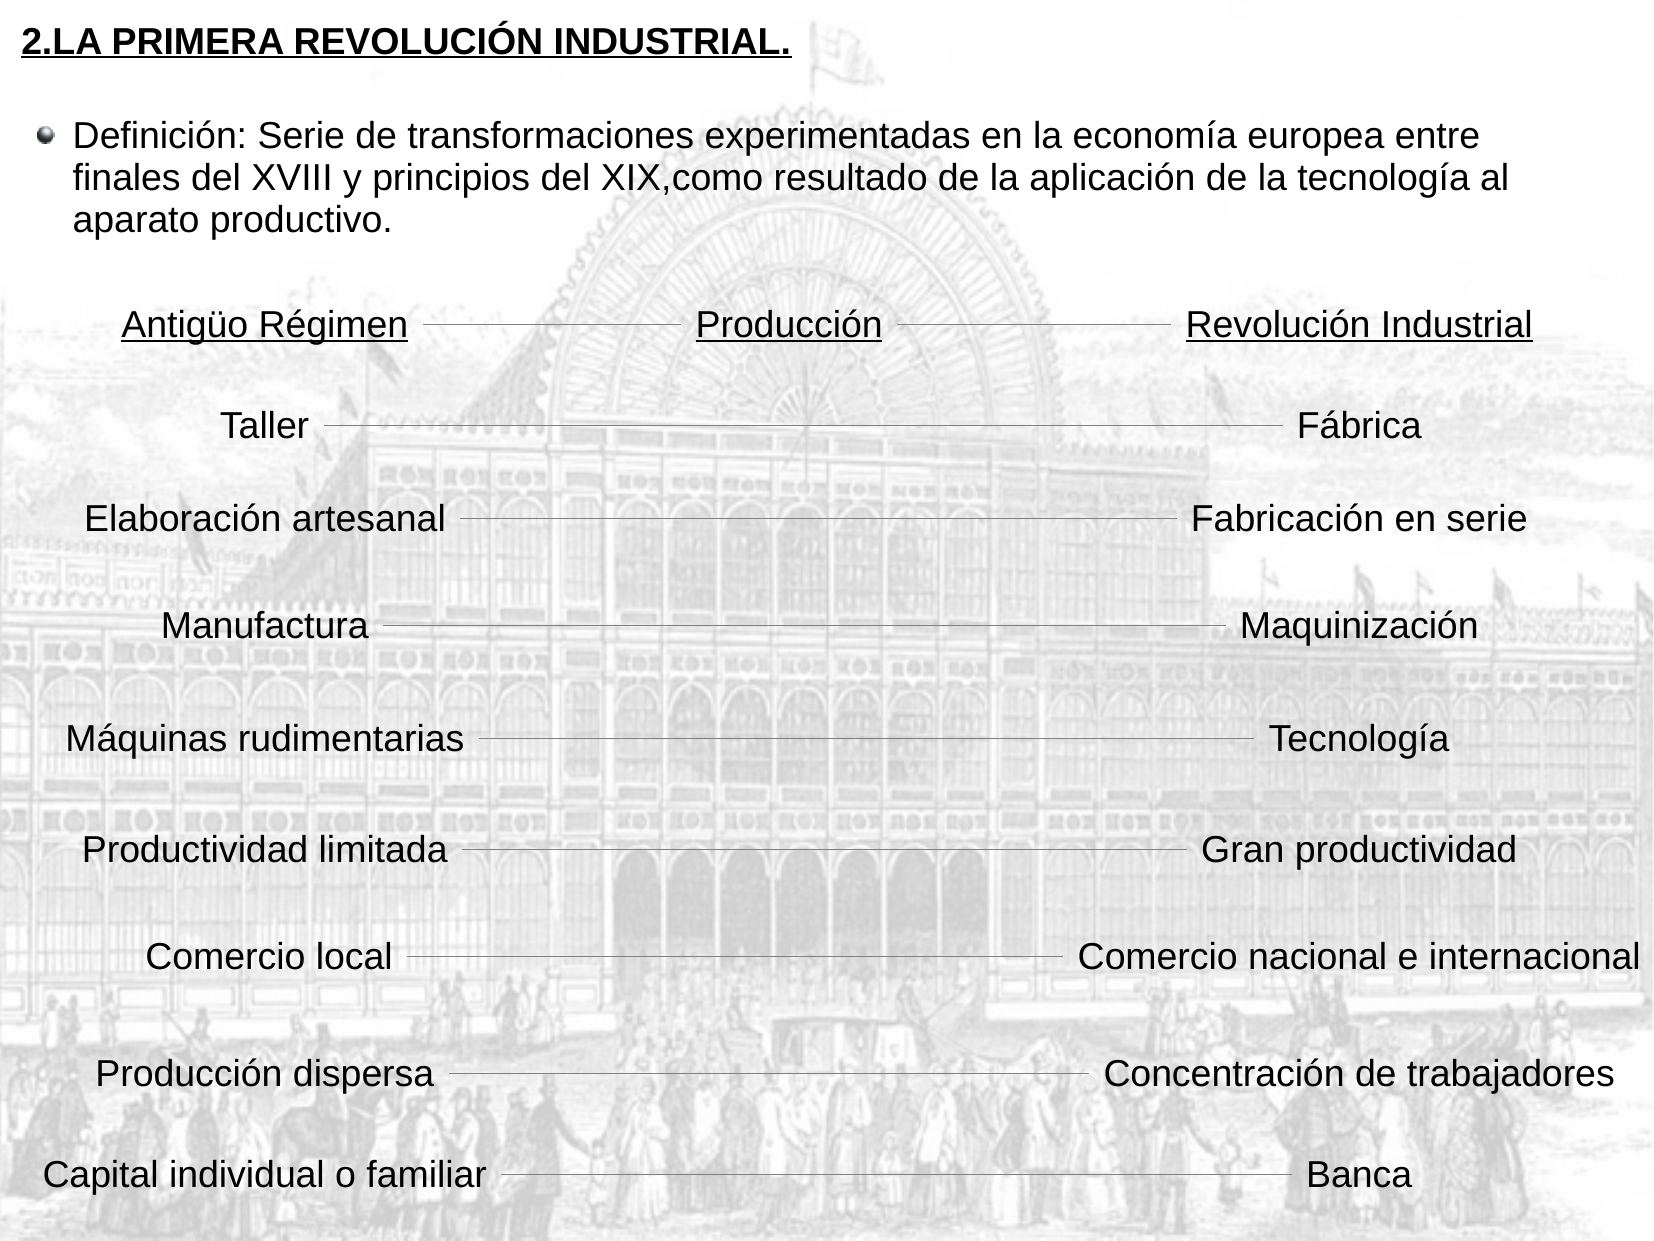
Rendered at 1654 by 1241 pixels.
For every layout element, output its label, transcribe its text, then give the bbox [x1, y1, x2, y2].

text_box Concentración de trabajadores [1088, 1045, 1630, 1103]
text_box Elaboración artesanal [69, 490, 461, 548]
text_box Tecnología [1253, 709, 1465, 767]
text_box Maquinización [1225, 597, 1494, 655]
text_box Comercio local [130, 928, 408, 986]
text_box Revolución Industrial [1170, 296, 1548, 354]
text_box Definición: Serie de transformaciones experimentadas en la economía europea entre finales del XVIII y principios del XIX,como resultado de la aplicación de la tecnología al aparato productivo. [22, 107, 1524, 249]
text_box 2.LA PRIMERA REVOLUCIÓN INDUSTRIAL. [6, 12, 804, 71]
text_box Manufactura [146, 597, 384, 655]
text_box Gran productividad [1186, 820, 1533, 878]
text_box Productividad limitada [67, 820, 463, 878]
text_box Comercio nacional e internacional [1062, 928, 1654, 986]
text_box Máquinas rudimentarias [50, 709, 480, 767]
text_box Capital individual o familiar [27, 1145, 502, 1203]
text_box Producción [680, 296, 898, 354]
text_box Fabricación en serie [1176, 490, 1543, 548]
picture [0, 0, 1654, 1241]
text_box Banca [1291, 1145, 1428, 1203]
text_box Producción dispersa [80, 1045, 450, 1103]
text_box Taller [205, 396, 325, 454]
text_box Antigüo Régimen [106, 296, 424, 354]
text_box Fábrica [1282, 396, 1437, 454]
